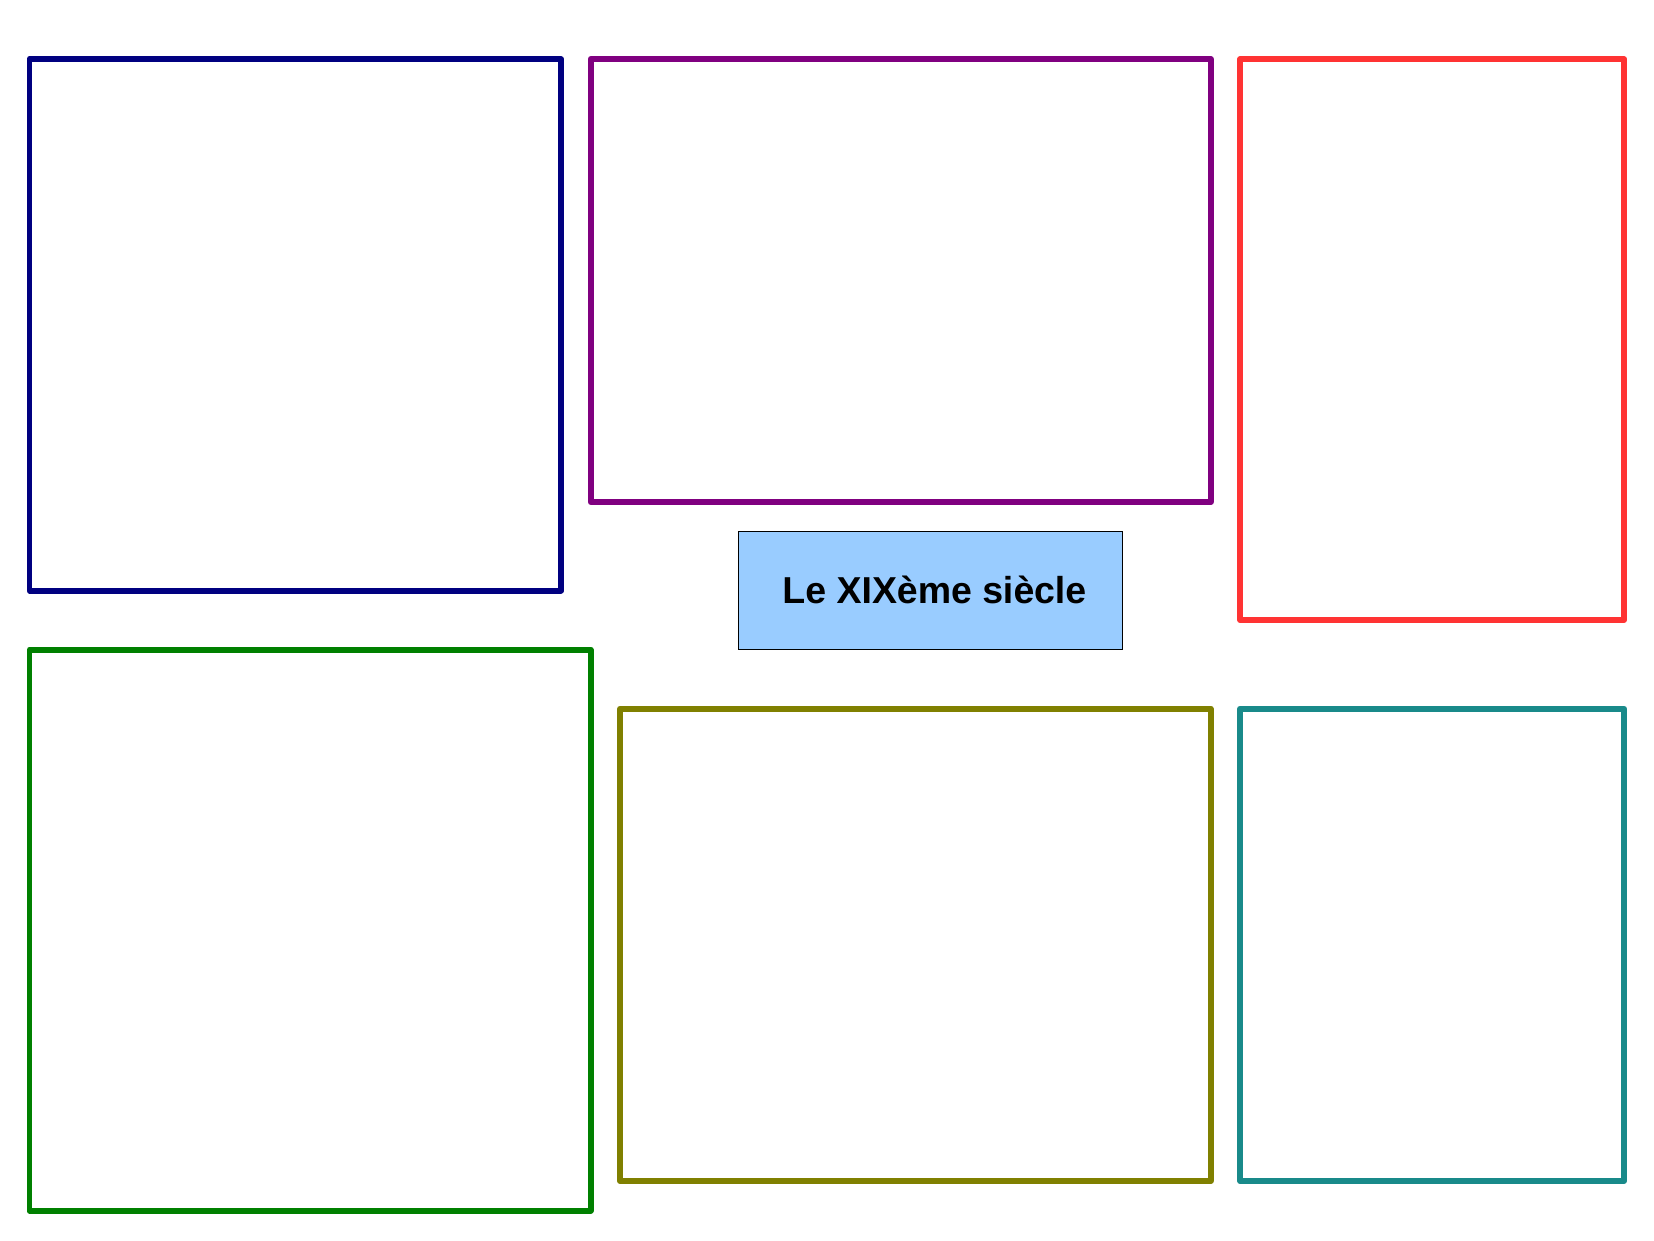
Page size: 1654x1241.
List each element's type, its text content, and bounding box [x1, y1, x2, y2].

text_box Le XIXème siècle [767, 562, 1182, 621]
text_box [738, 531, 1123, 650]
